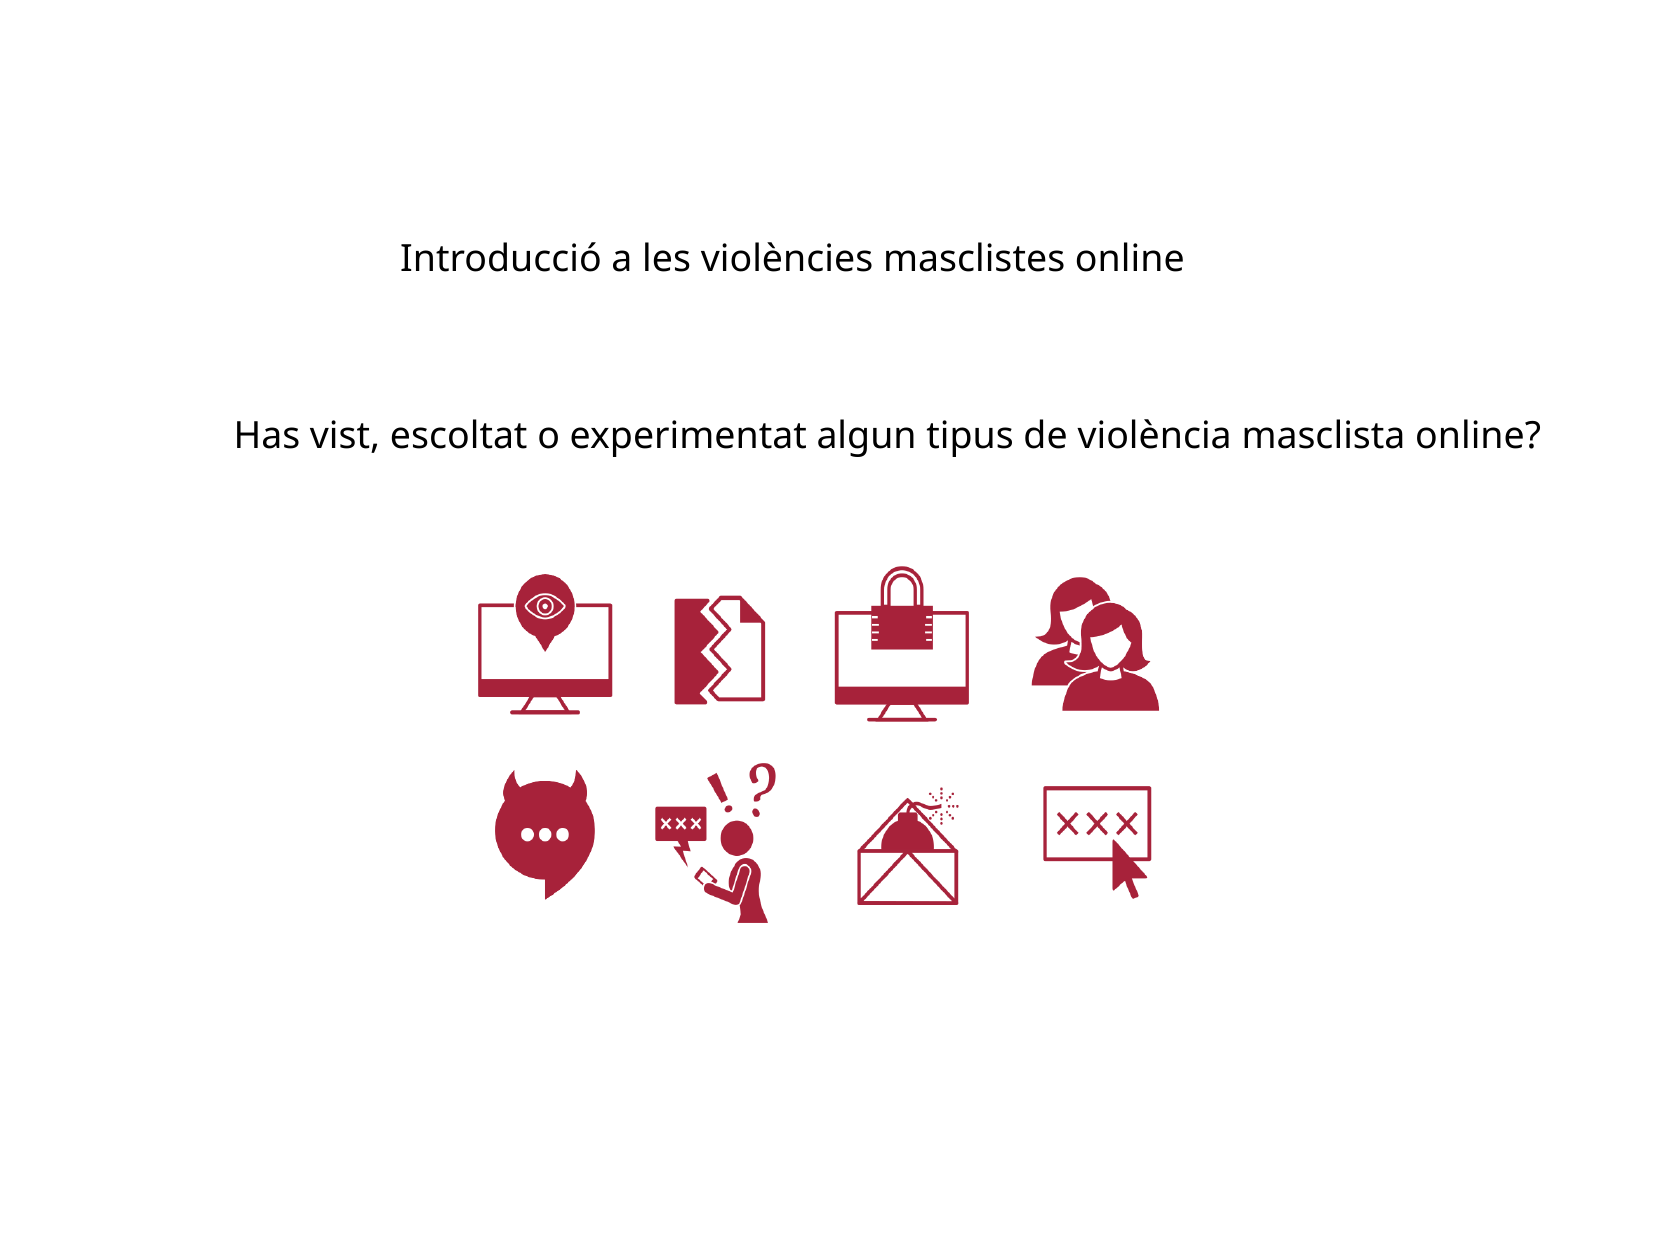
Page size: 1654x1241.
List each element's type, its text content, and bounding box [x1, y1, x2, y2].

text_box Introducció a les violències masclistes online [385, 224, 1288, 291]
picture [435, 531, 1193, 951]
text_box Has vist, escoltat o experimentat algun tipus de violència masclista online? [218, 401, 1489, 468]
